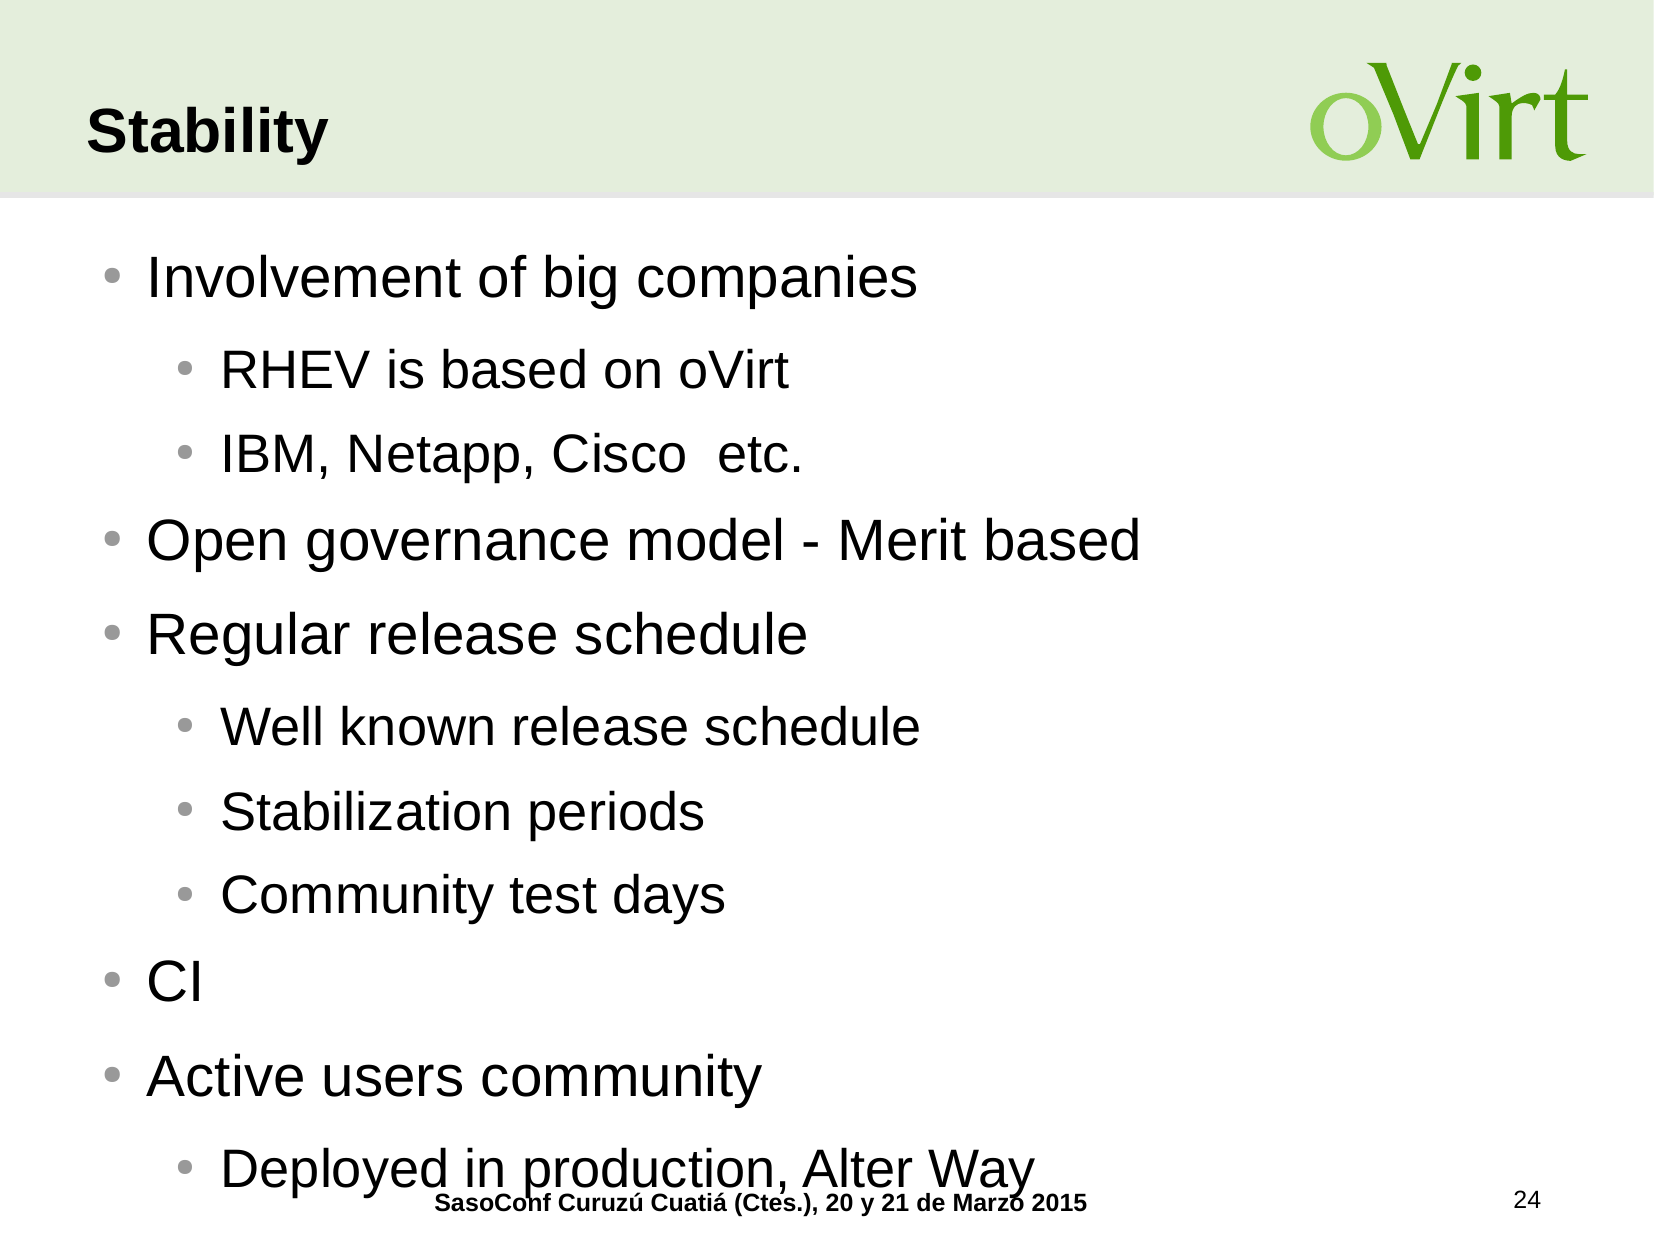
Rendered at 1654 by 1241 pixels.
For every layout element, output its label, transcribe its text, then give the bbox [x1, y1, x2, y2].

list Involvement of big companies RHEV is based on oVirt IBM, Netapp, Cisco etc. Open governance model - Merit based Regular release schedule Well known release schedule Stabilization periods Community test days CI Active users community Deployed in production, Alter Way [86, 244, 1576, 1199]
title Stability [86, 36, 1307, 225]
